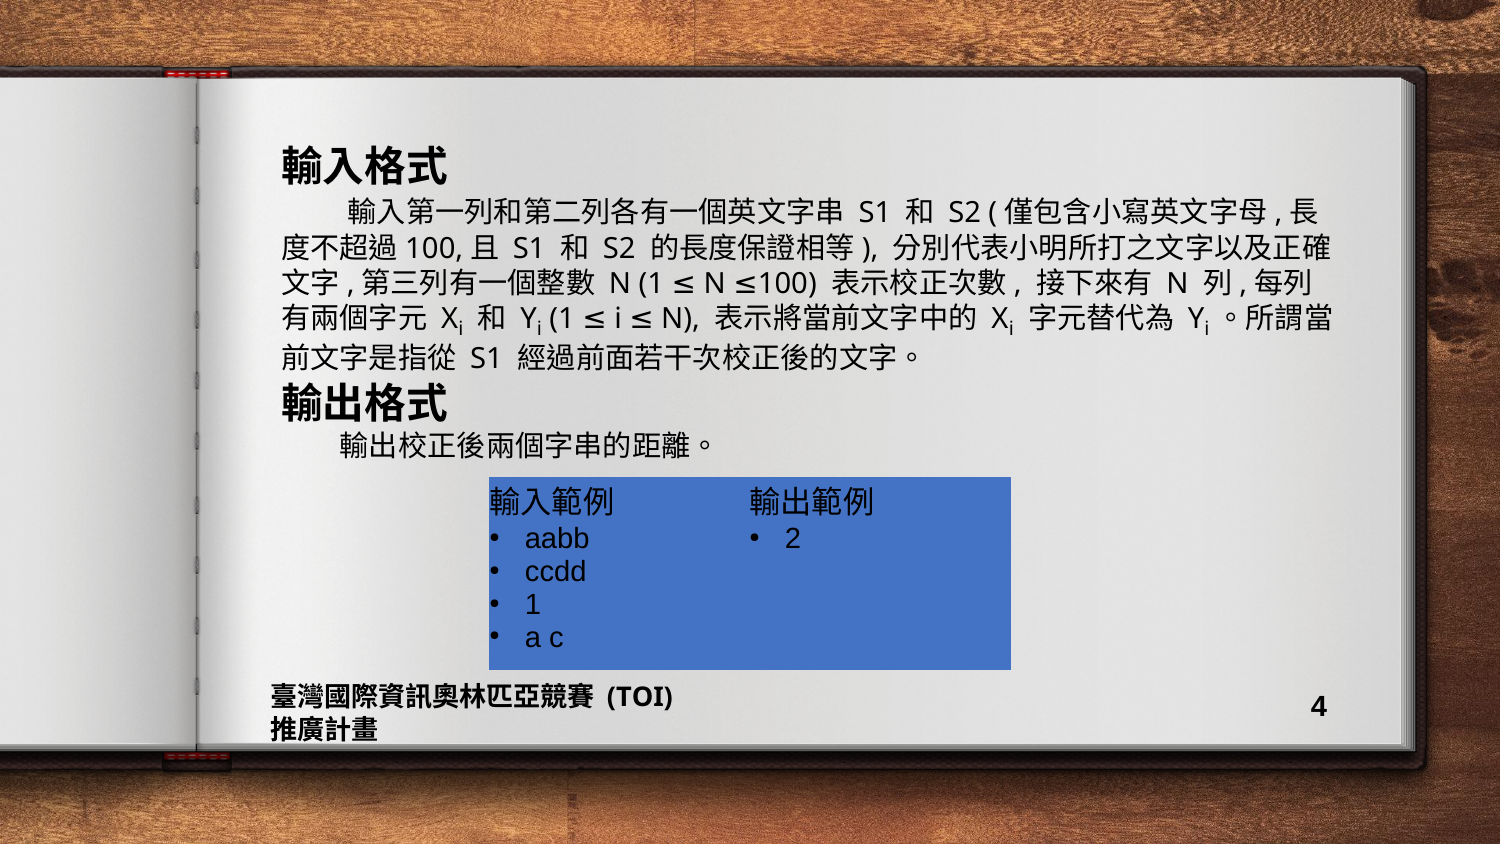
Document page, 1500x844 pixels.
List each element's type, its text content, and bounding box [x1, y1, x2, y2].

text_box 輸入格式 輸入第一列和第二列各有一個英文字串 S1 和 S2 (僅包含小寫英文字母,長度不超過100,且 S1 和 S2 的長度保證相等), 分別代表小明所打之文字以及正確文字,第三列有一個整數 N (1 ≤ N ≤100) 表示校正次數, 接下來有 N 列,每列有兩個字元 Xi 和 Yi (1 ≤ i ≤ N), 表示將當前文字中的 Xi 字元替代為 Yi。所謂當前文字是指從 S1 經過前面若干次校正後的文字。 [266, 132, 1356, 369]
text_box 輸出格式 輸出校正後兩個字串的距離。 [266, 369, 1368, 474]
text_box [1295, 672, 1386, 737]
table_header 輸入範例 aabb ccdd 1 a c [489, 477, 749, 670]
table_header 輸出範例 2 [749, 477, 1011, 670]
